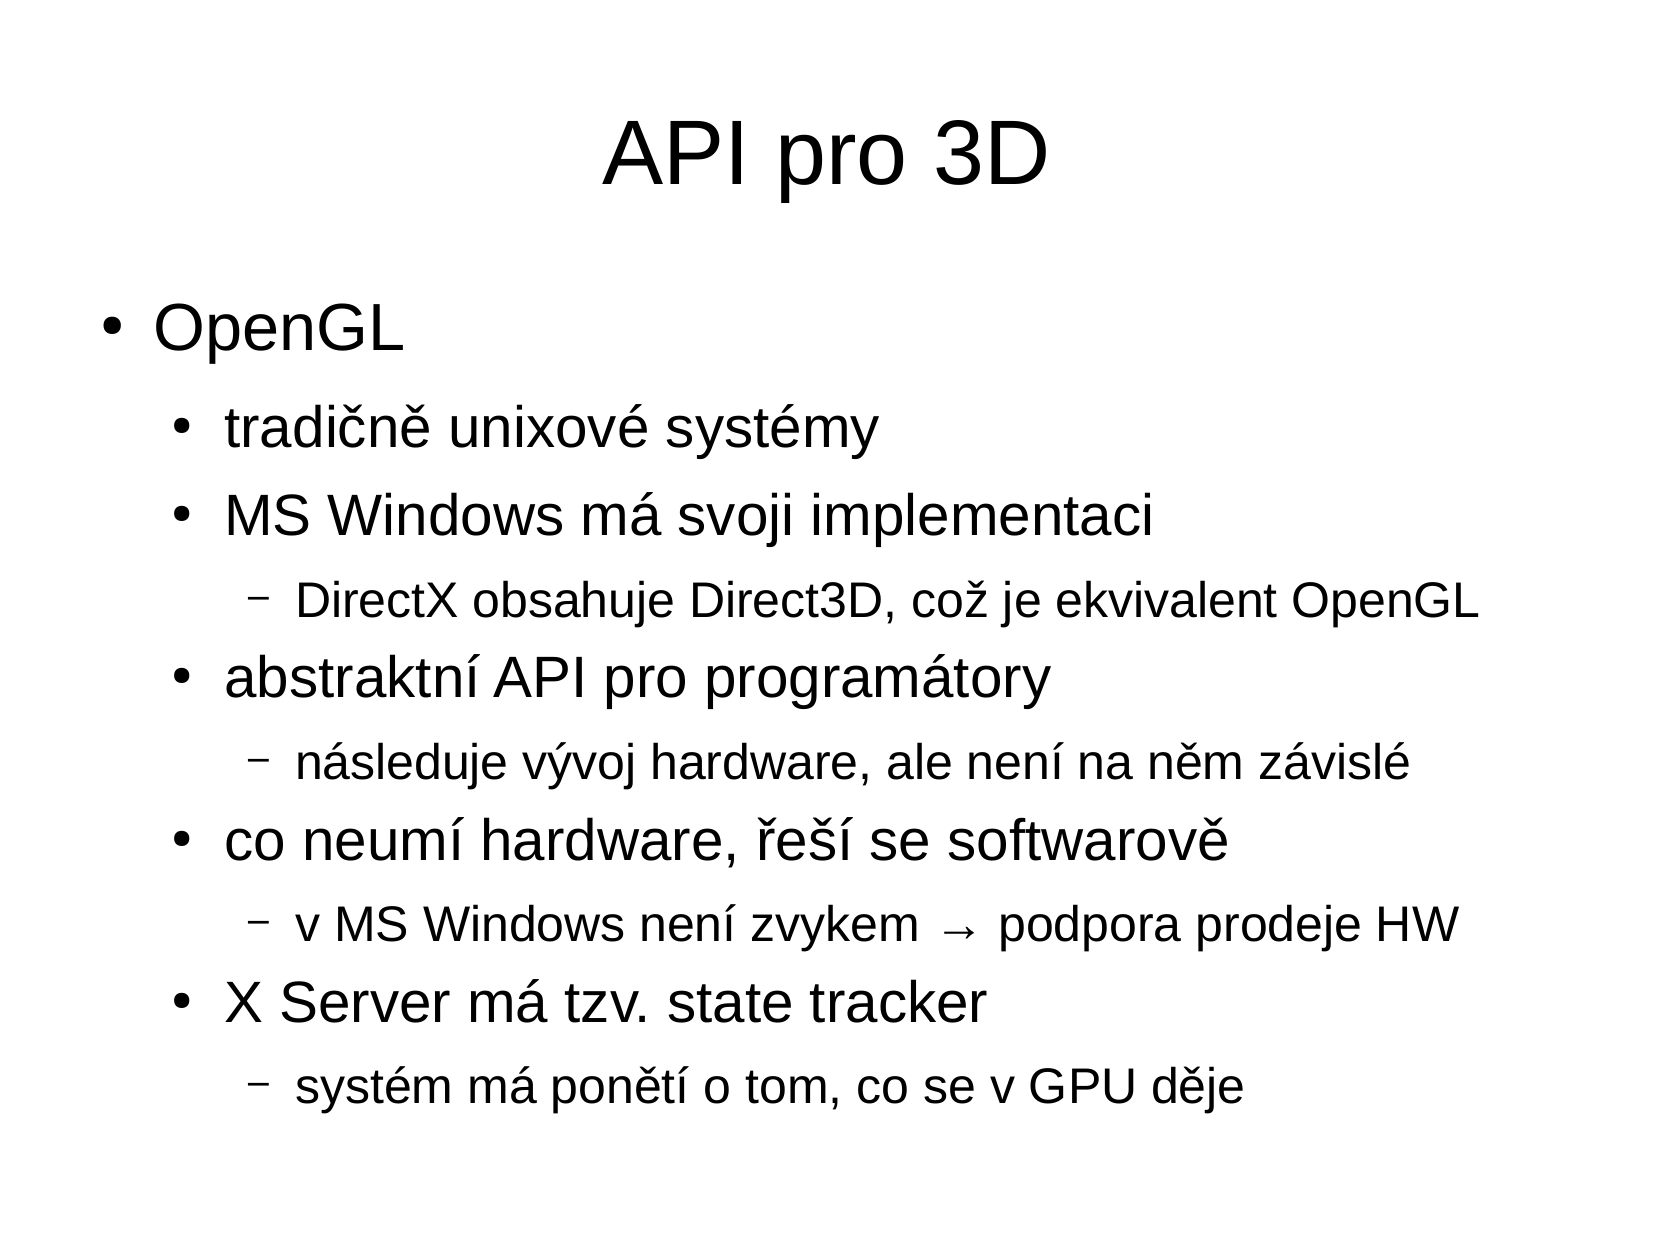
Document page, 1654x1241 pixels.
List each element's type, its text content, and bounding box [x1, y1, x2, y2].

title API pro 3D [82, 56, 1571, 250]
list OpenGL tradičně unixové systémy MS Windows má svoji implementaci DirectX obsahuje Direct3D, což je ekvivalent OpenGL abstraktní API pro programátory následuje vývoj hardware, ale není na něm závislé co neumí hardware, řeší se softwarově v MS Windows není zvykem → podpora prodeje HW X Server má tzv. state tracker systém má ponětí o tom, co se v GPU děje [82, 290, 1571, 1113]
